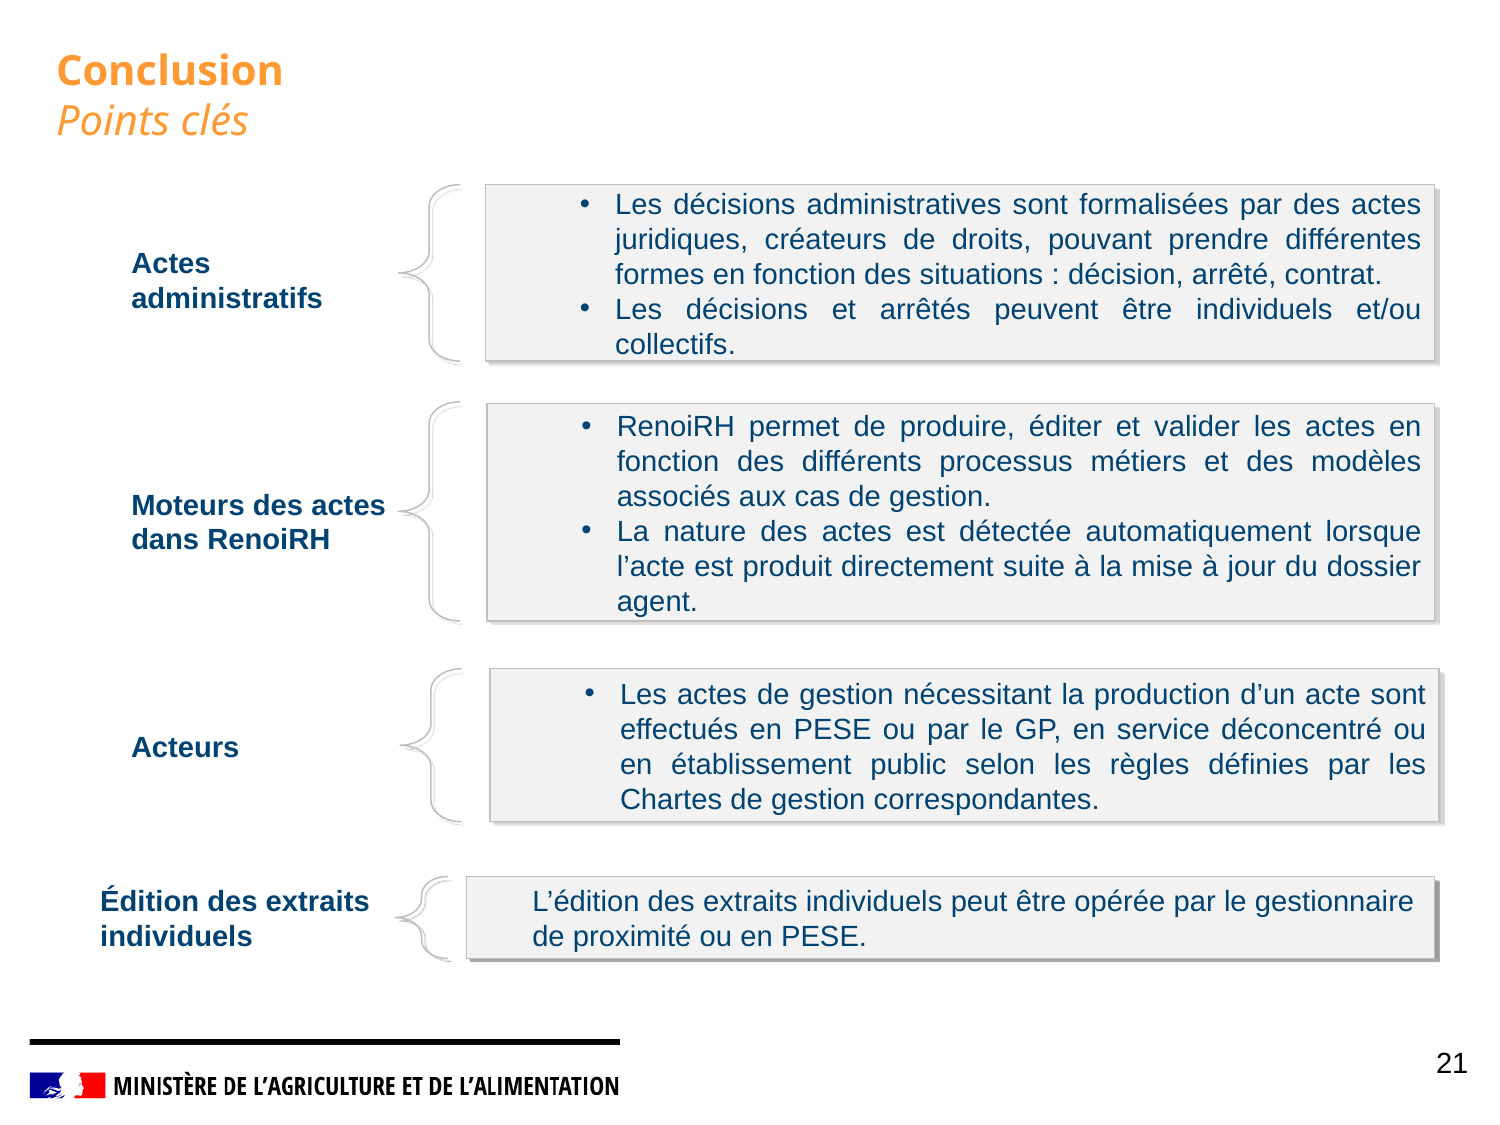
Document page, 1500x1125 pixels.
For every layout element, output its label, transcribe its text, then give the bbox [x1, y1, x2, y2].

text_box Moteurs des actes dans RenoiRH [72, 433, 417, 609]
text_box Acteurs [72, 657, 419, 834]
text_box Actes administratifs [72, 185, 417, 373]
text_box Les actes de gestion nécessitant la production d’un acte sont effectués en PESE ou par le GP, en service déconcentré ou en établissement public selon les règles définies par les Chartes de gestion correspondantes. [490, 669, 1439, 822]
text_box L’édition des extraits individuels peut être opérée par le gestionnaire de proximité ou en PESE. [466, 876, 1434, 958]
text_box Édition des extraits individuels [41, 848, 386, 987]
text_box RenoiRH permet de produire, éditer et valider les actes en fonction des différents processus métiers et des modèles associés aux cas de gestion. La nature des actes est détectée automatiquement lorsque l’acte est produit directement suite à la mise à jour du dossier agent. [487, 403, 1434, 621]
picture [29, 1039, 620, 1099]
text_box Les décisions administratives sont formalisées par des actes juridiques, créateurs de droits, pouvant prendre différentes formes en fonction des situations : décision, arrêté, contrat. Les décisions et arrêtés peuvent être individuels et/ou collectifs. [485, 185, 1434, 361]
text_box Conclusion Points clés [41, 36, 1458, 143]
